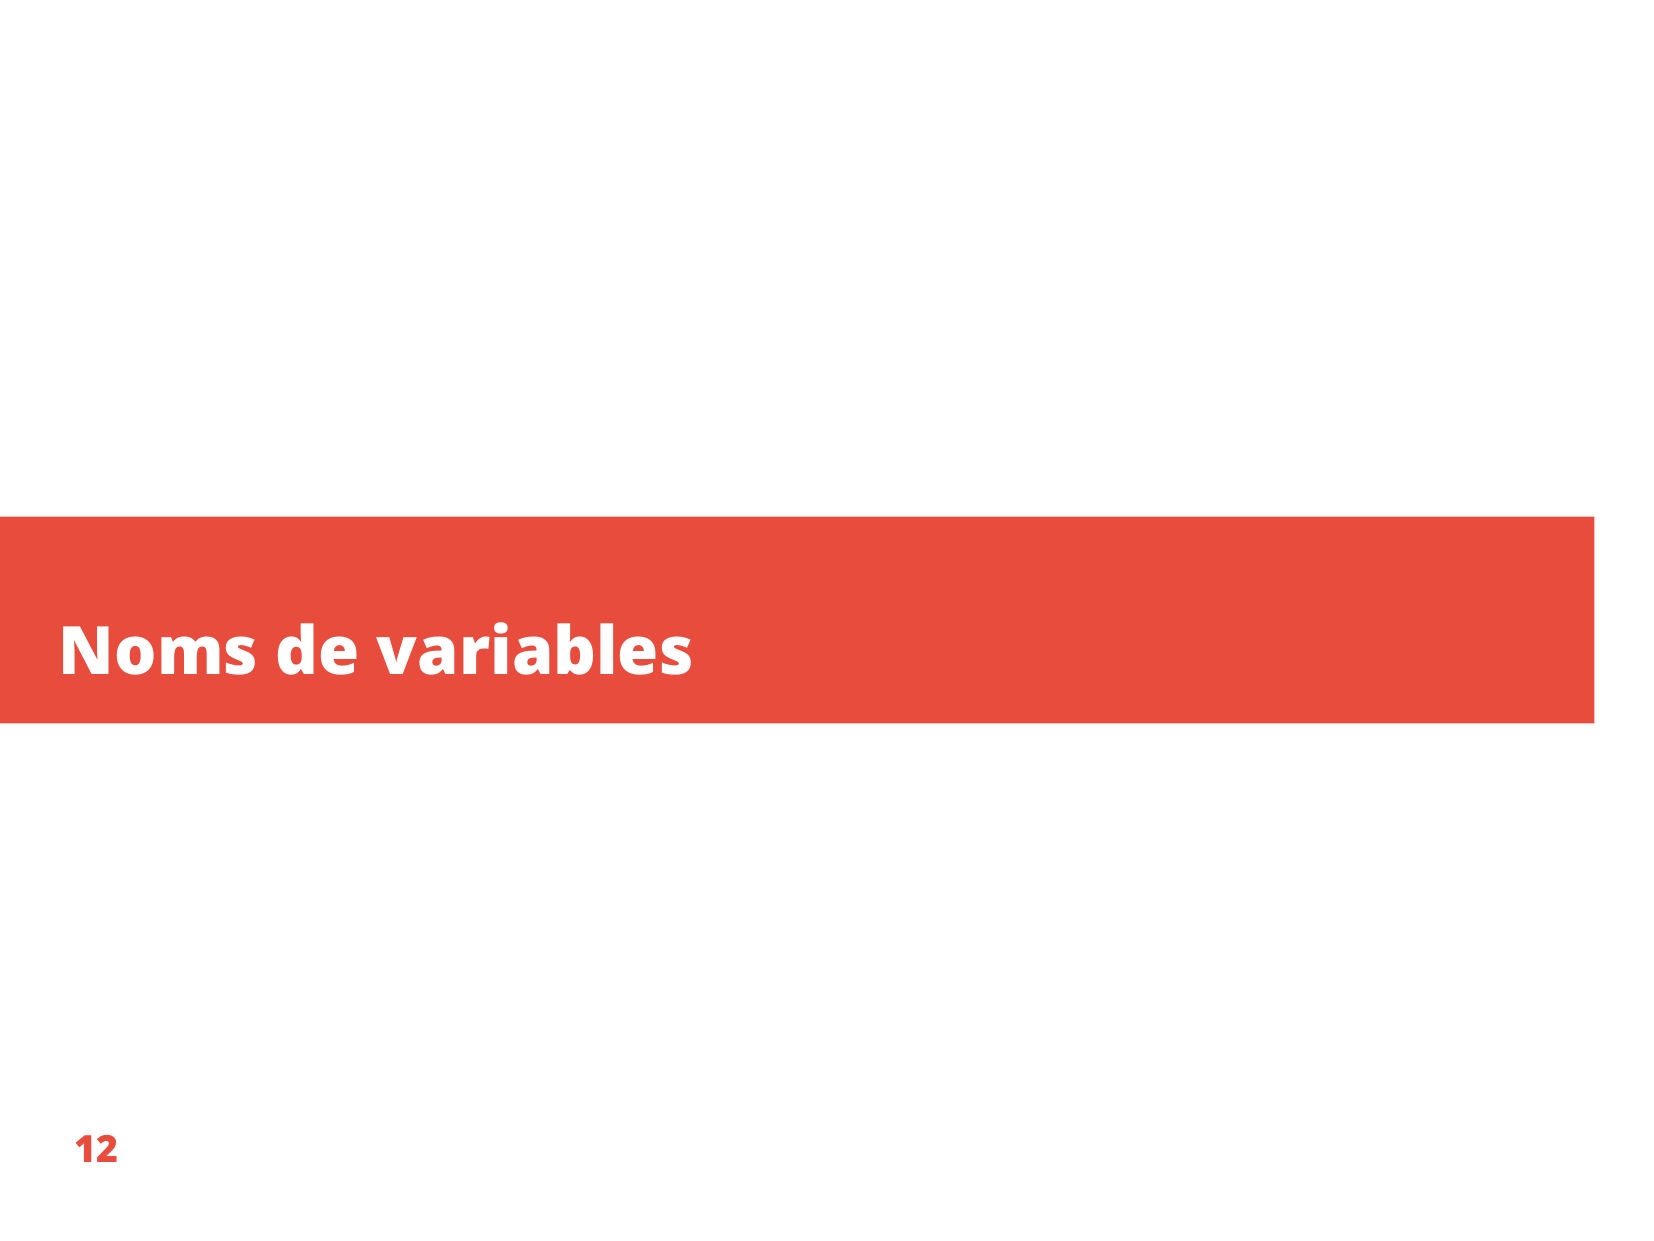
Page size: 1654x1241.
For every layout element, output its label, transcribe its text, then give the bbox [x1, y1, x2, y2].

title Noms de variables [59, 546, 1595, 694]
